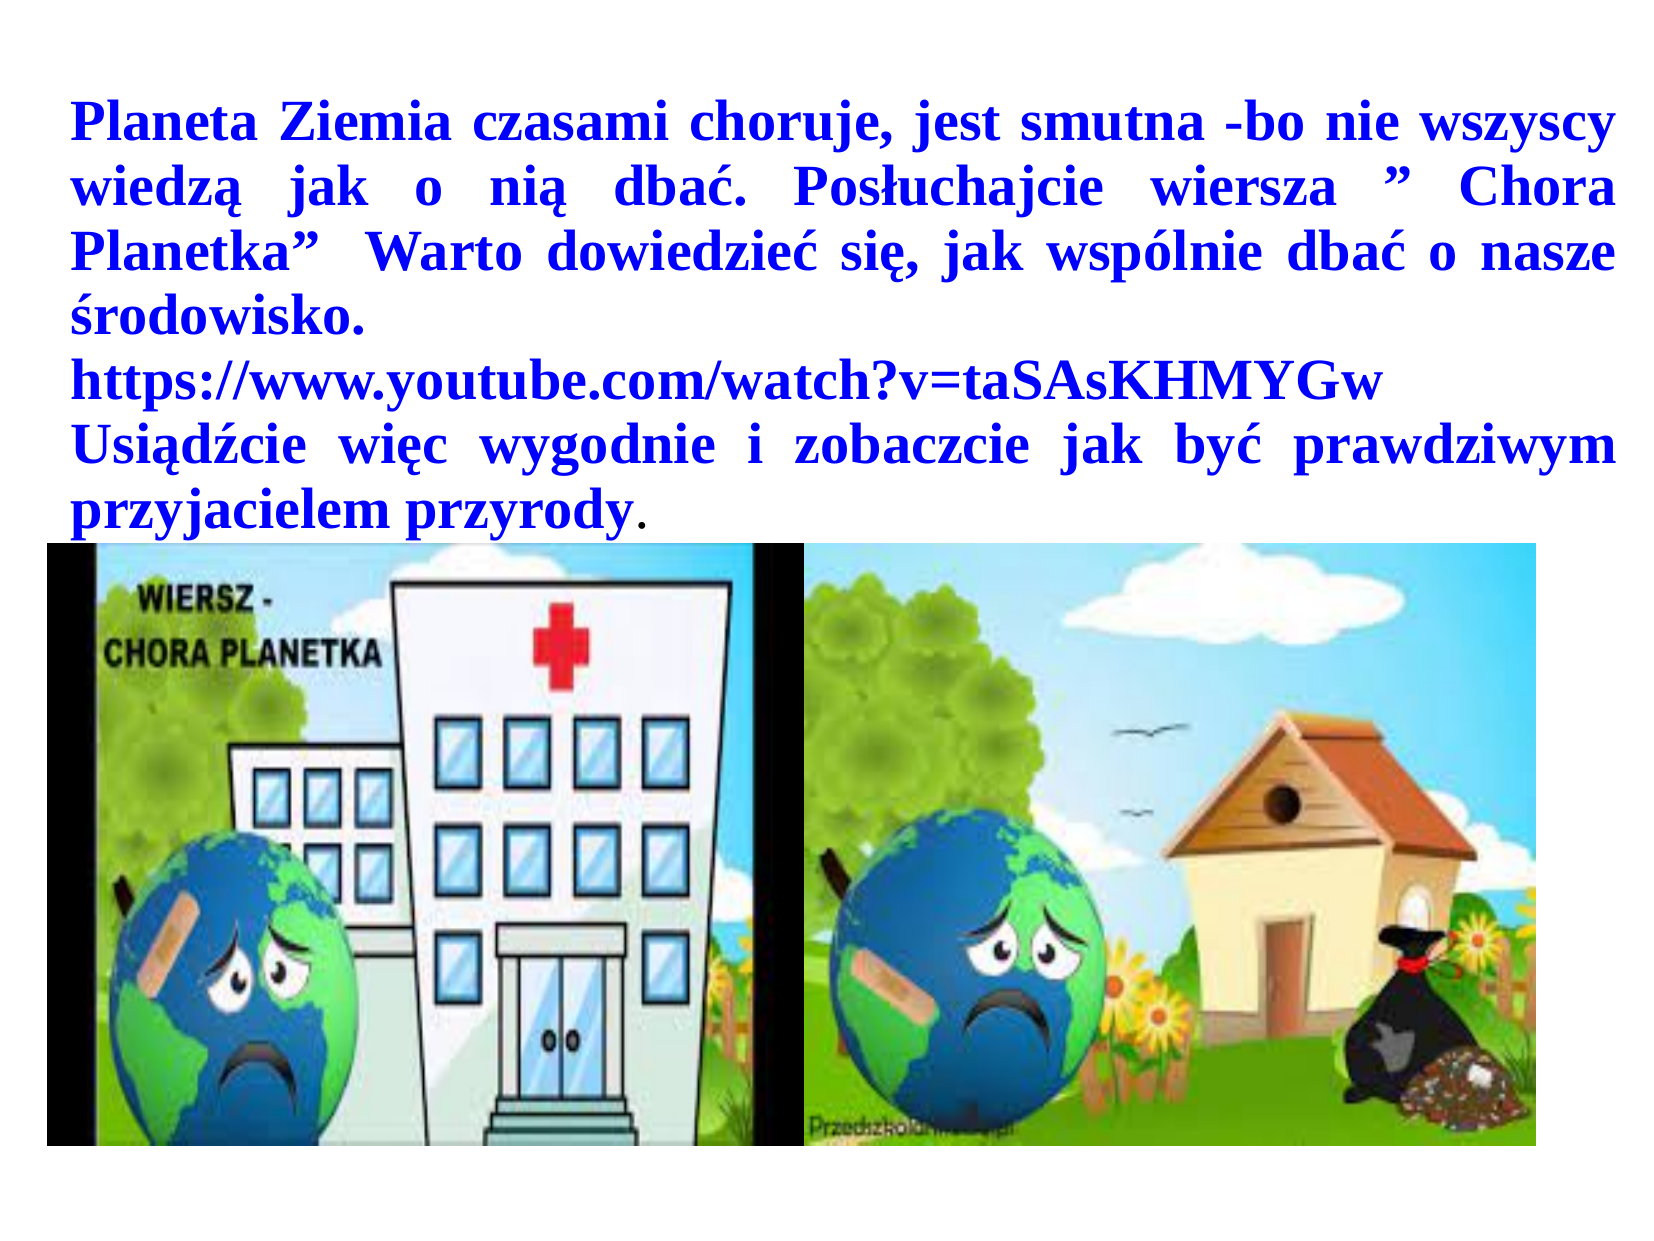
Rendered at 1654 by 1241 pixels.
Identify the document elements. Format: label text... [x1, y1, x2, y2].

picture [47, 543, 1536, 1146]
title Planeta Ziemia czasami choruje, jest smutna -bo nie wszyscy wiedzą jak o nią dbać. Posłuchajcie wiersza ” Chora Planetka” Warto dowiedzieć się, jak wspólnie dbać o nasze środowisko.https://www.youtube.com/watch?v=taSAsKHMYGw Usiądźcie więc wygodnie i zobaczcie jak być prawdziwym przyjacielem przyrody. [70, 84, 1619, 546]
